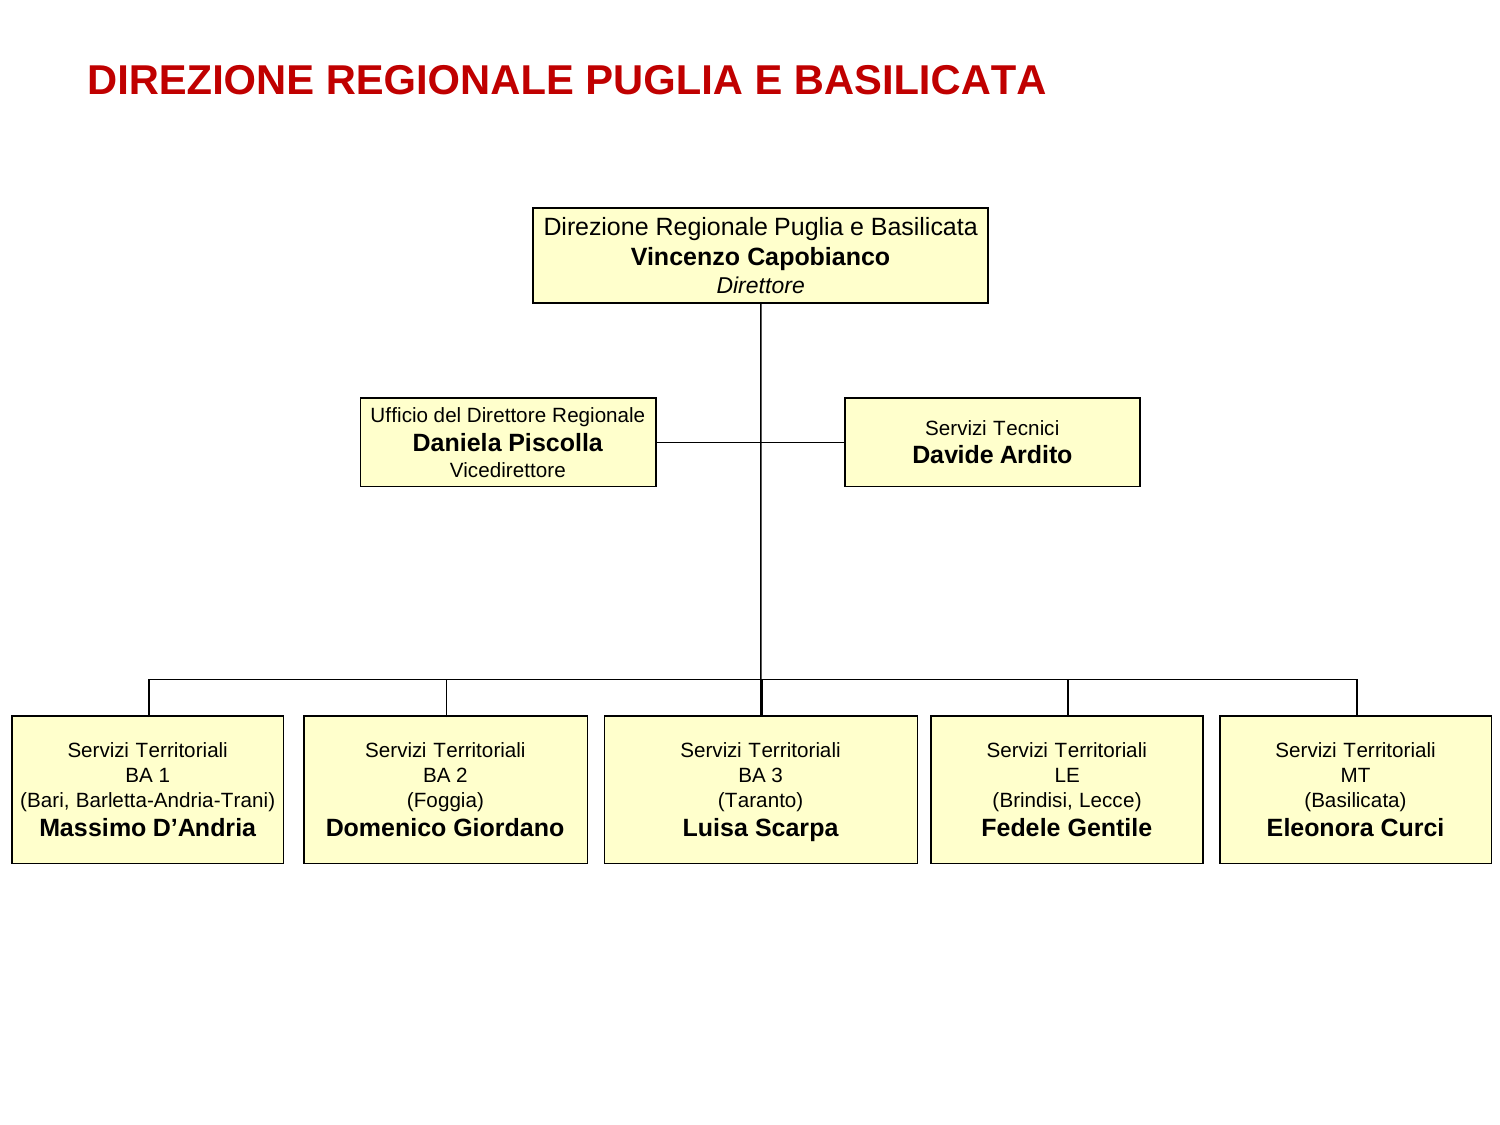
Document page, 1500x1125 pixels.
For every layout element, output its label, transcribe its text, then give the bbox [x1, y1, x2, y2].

title DIREZIONE REGIONALE PUGLIA E BASILICATA [72, 45, 1462, 128]
picture [7, 203, 1493, 865]
